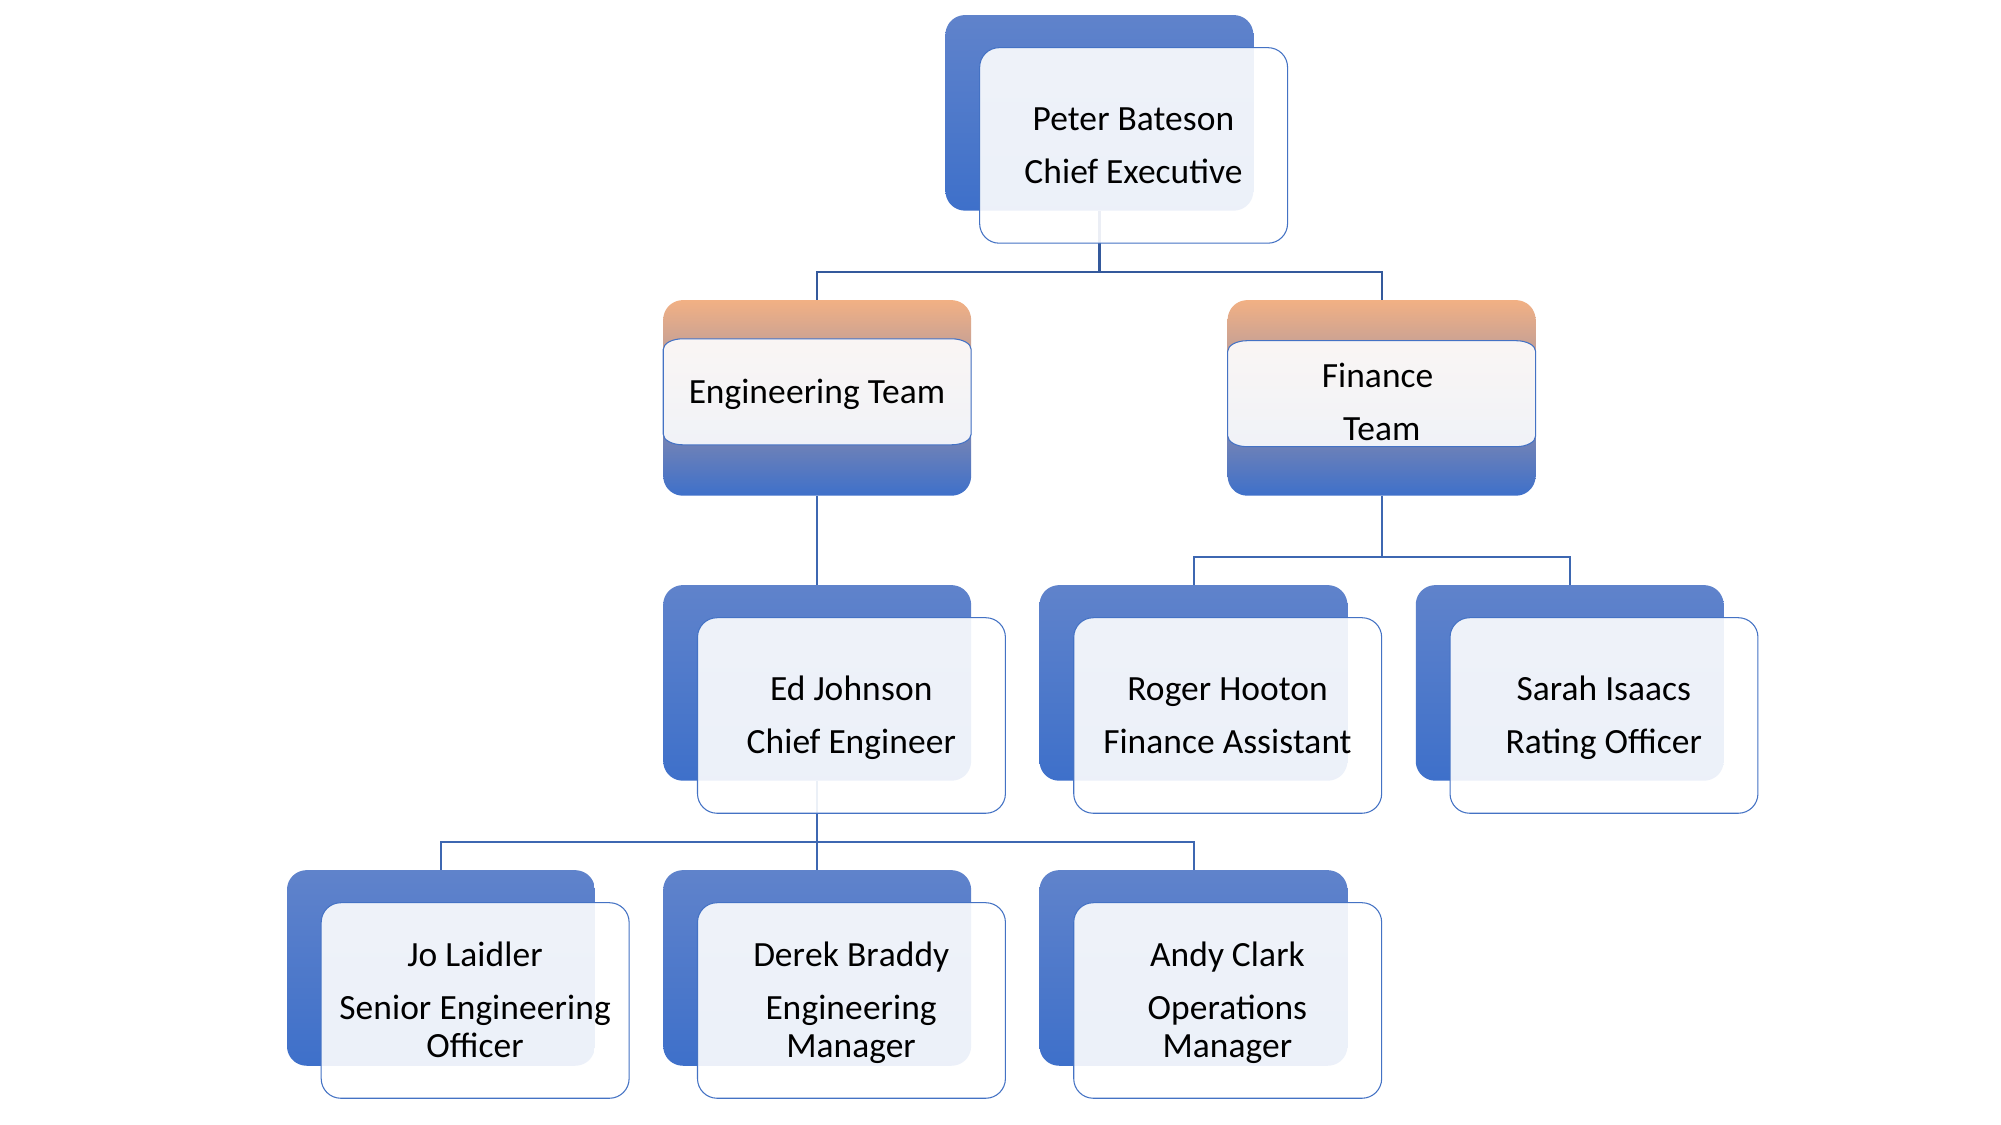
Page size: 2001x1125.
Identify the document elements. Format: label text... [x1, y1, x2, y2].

text_box Ed Johnson Chief Engineer [697, 617, 1006, 814]
text_box [287, 870, 595, 1066]
text_box [663, 585, 972, 781]
text_box Engineering Team [663, 338, 972, 445]
text_box [1227, 300, 1536, 350]
text_box [1227, 437, 1536, 496]
text_box [663, 435, 972, 496]
text_box Andy Clark Operations Manager [1073, 902, 1382, 1099]
text_box [663, 300, 972, 348]
text_box Jo Laidler Senior Engineering Officer [321, 902, 630, 1099]
text_box Roger Hooton Finance Assistant [1073, 617, 1382, 814]
text_box [1039, 585, 1348, 781]
text_box [1039, 870, 1348, 1066]
text_box Finance Team [1227, 340, 1536, 447]
text_box Peter Bateson Chief Executive [979, 47, 1288, 244]
text_box [663, 870, 972, 1066]
text_box Sarah Isaacs Rating Officer [1450, 617, 1758, 814]
text_box [945, 15, 1254, 211]
text_box Derek Braddy Engineering Manager [697, 902, 1006, 1099]
text_box [1415, 585, 1724, 781]
